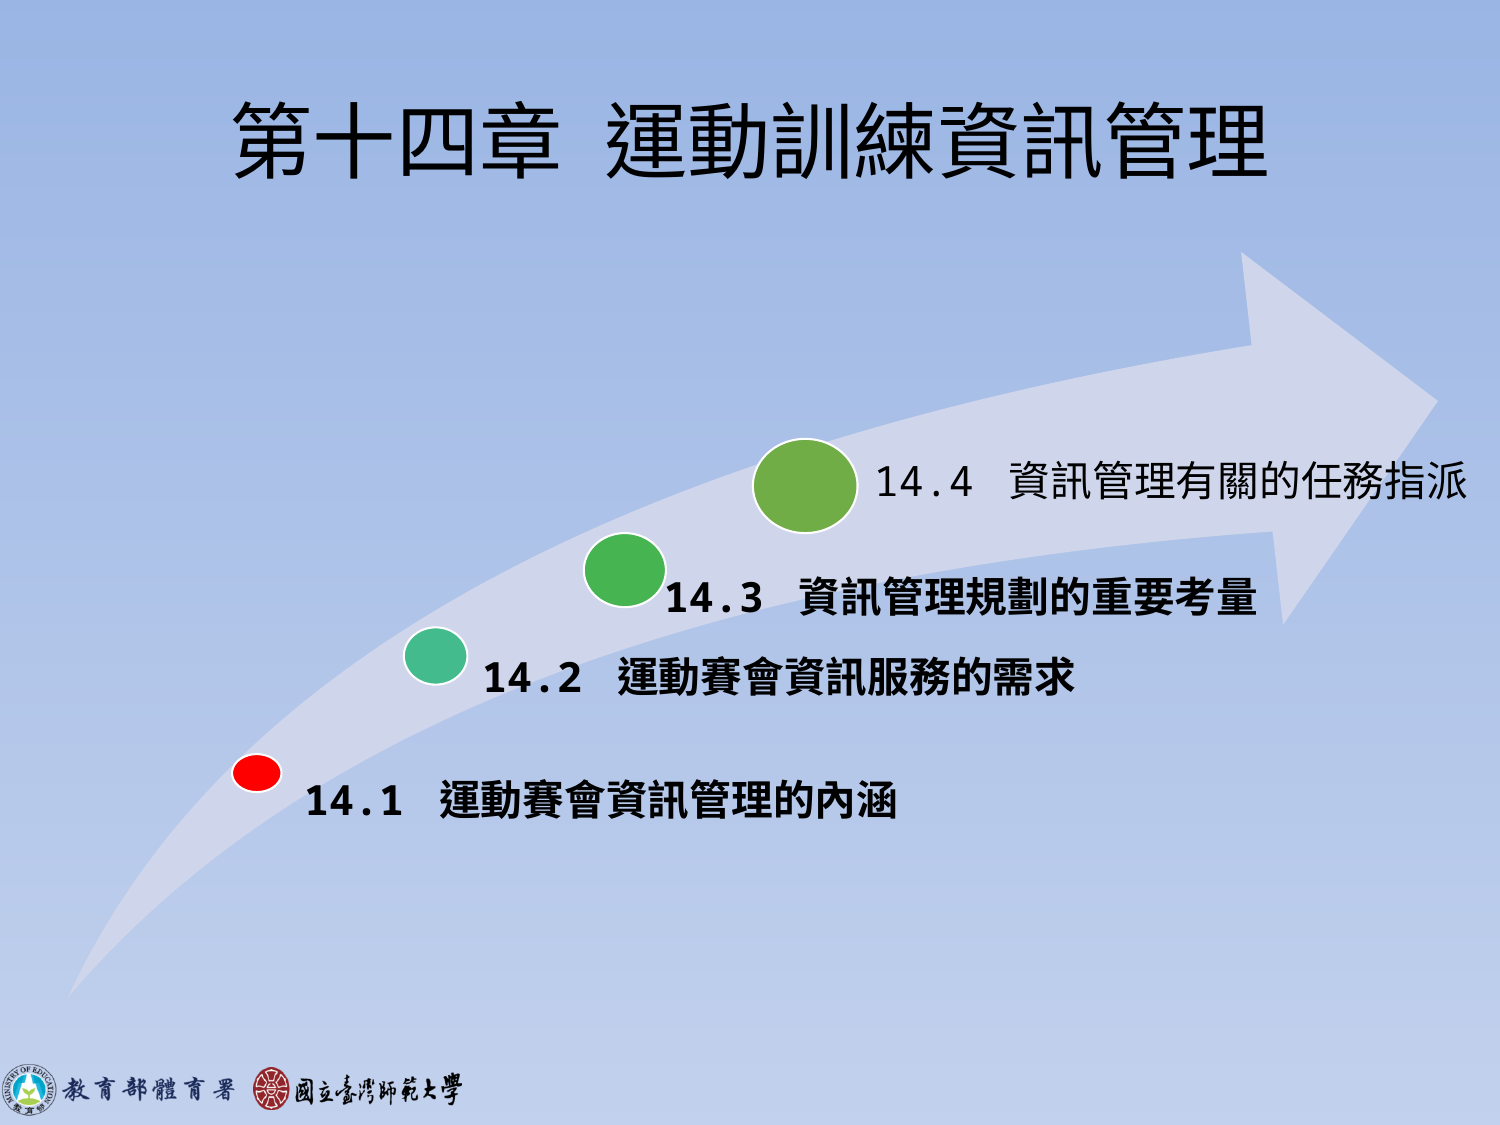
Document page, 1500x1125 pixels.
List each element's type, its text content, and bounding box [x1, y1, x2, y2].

text_box 14.3 資訊管理規劃的重要考量 [624, 576, 1454, 635]
text_box [67, 251, 1439, 998]
text_box 14.2 運動賽會資訊服務的需求 [451, 656, 1120, 713]
title 第十四章 運動訓練資訊管理 [75, 45, 1426, 233]
text_box 14.4 資訊管理有關的任務指派 [823, 460, 1500, 522]
text_box 14.1 運動賽會資訊管理的內涵 [281, 778, 1120, 845]
